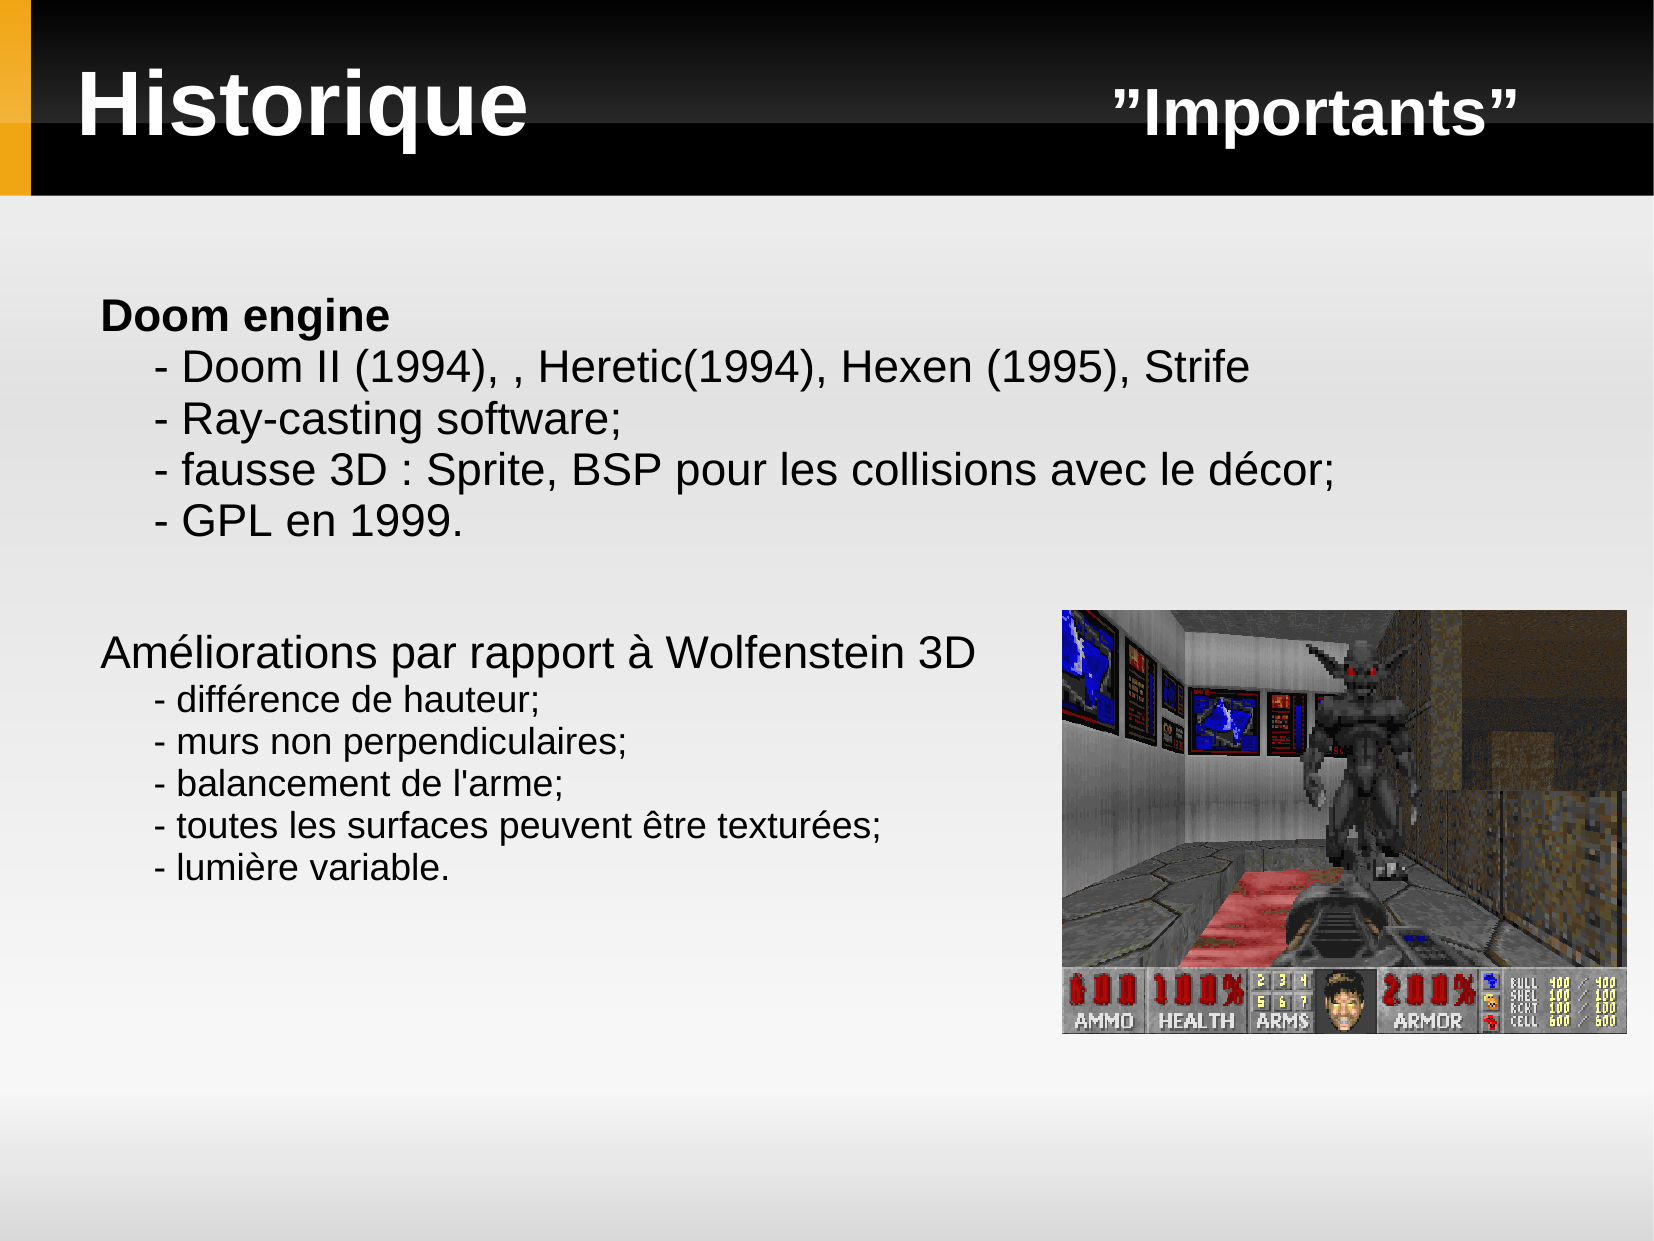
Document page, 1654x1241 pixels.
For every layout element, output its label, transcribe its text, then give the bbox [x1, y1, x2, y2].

title Historique ”Importants” [76, 7, 1565, 200]
list Doom engine - Doom II (1994), , Heretic(1994), Hexen (1995), Strife - Ray-casting software; - fausse 3D : Sprite, BSP pour les collisions avec le décor; - GPL en 1999. Améliorations par rapport à Wolfenstein 3D - différence de hauteur; - murs non perpendiculaires; - balancement de l'arme; - toutes les surfaces peuvent être texturées; - lumière variable. [82, 290, 1571, 1094]
picture [0, 0, 1654, 1241]
